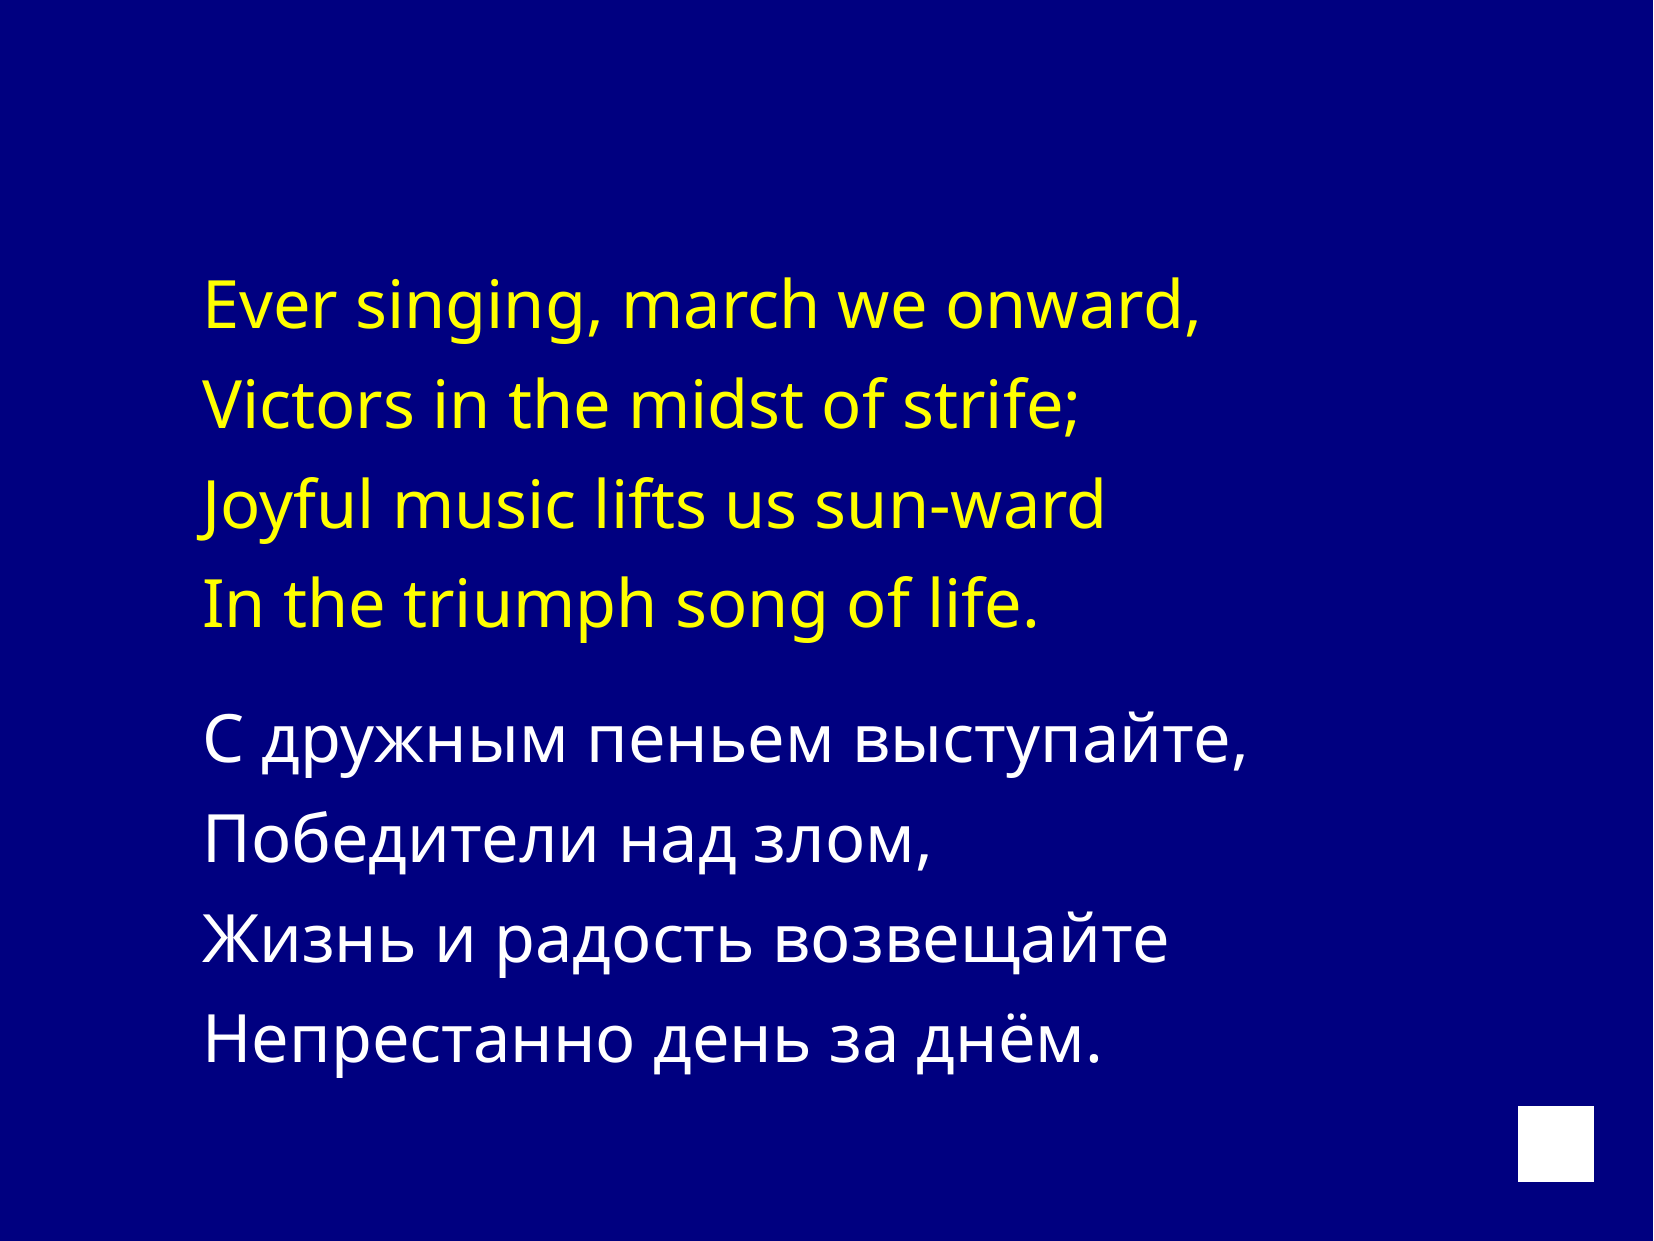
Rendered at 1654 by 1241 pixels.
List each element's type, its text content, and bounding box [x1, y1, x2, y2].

text_box [1518, 1106, 1594, 1182]
text_box С дружным пеньем выступайте, Победители над злом, Жизнь и радость возвещайте Непрестанно день за днём. [75, 675, 1576, 1163]
text_box Ever singing, march we onward, Victors in the midst of strife; Joyful music lifts us sun-ward In the triumph song of life. [75, 150, 1576, 638]
